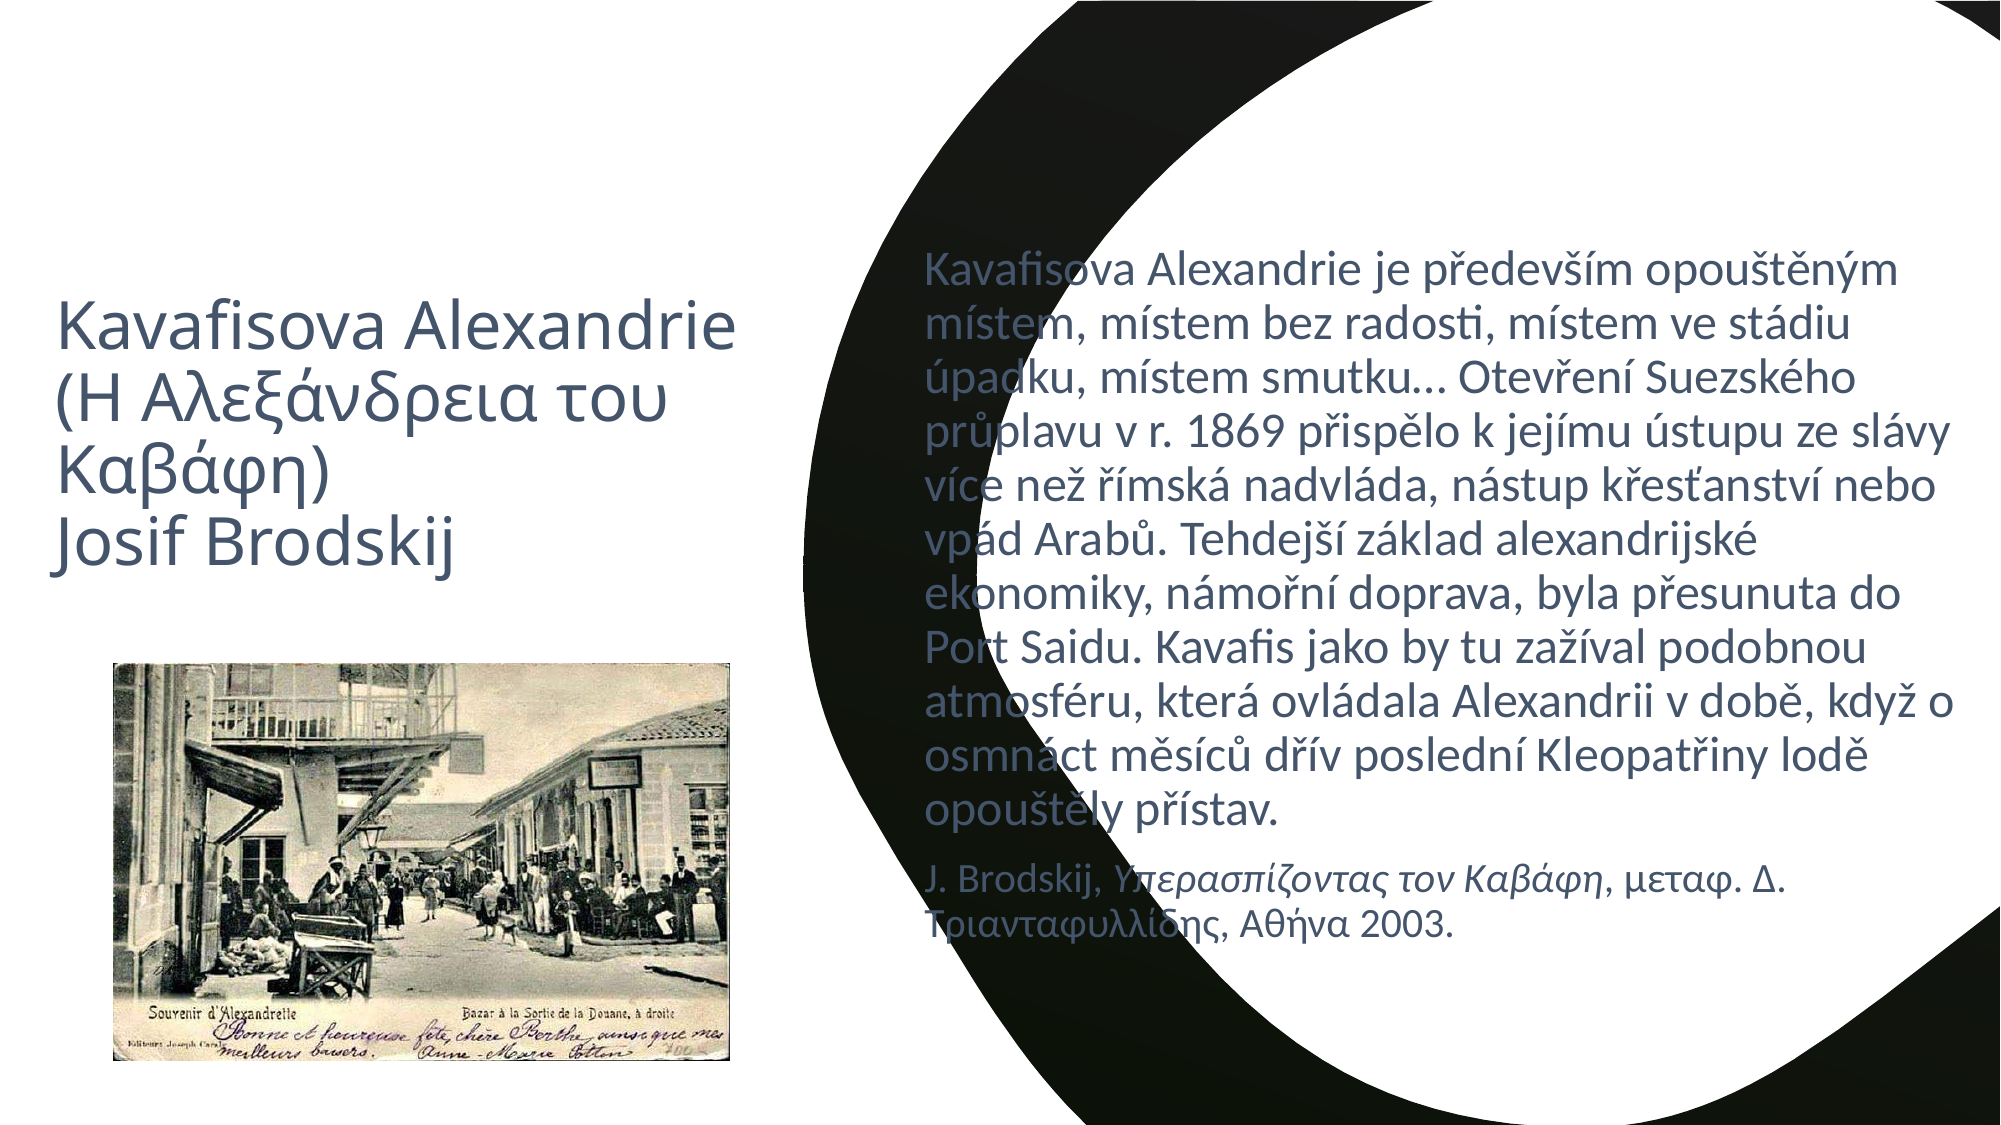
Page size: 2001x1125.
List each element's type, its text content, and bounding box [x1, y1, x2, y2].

title Kavafisova Alexandrie (Η Αλεξάνδρεια του Καβάφη) Josif Brodskij [40, 0, 871, 922]
picture [113, 663, 730, 1061]
text_box [0, 0, 2000, 1125]
list Kavafisova Alexandrie je především opouštěným místem, místem bez radosti, místem ve stádiu úpadku, místem smutku… Otevření Suezského průplavu v r. 1869 přispělo k jejímu ústupu ze slávy více než římská nadvláda, nástup křesťanství nebo vpád Arabů. Tehdejší základ alexandrijské ekonomiky, námořní doprava, byla přesunuta do Port Saidu. Kavafis jako by tu zažíval podobnou atmosféru, která ovládala Alexandrii v době, když o osmnáct měsíců dřív poslední Kleopatřiny lodě opouštěly přístav. J. Brodskij, Υπερασπίζοντας τον Καβάφη, μεταφ. Δ. Τριανταφυλλίδης, Αθήνα 2003. [909, 81, 1974, 1108]
